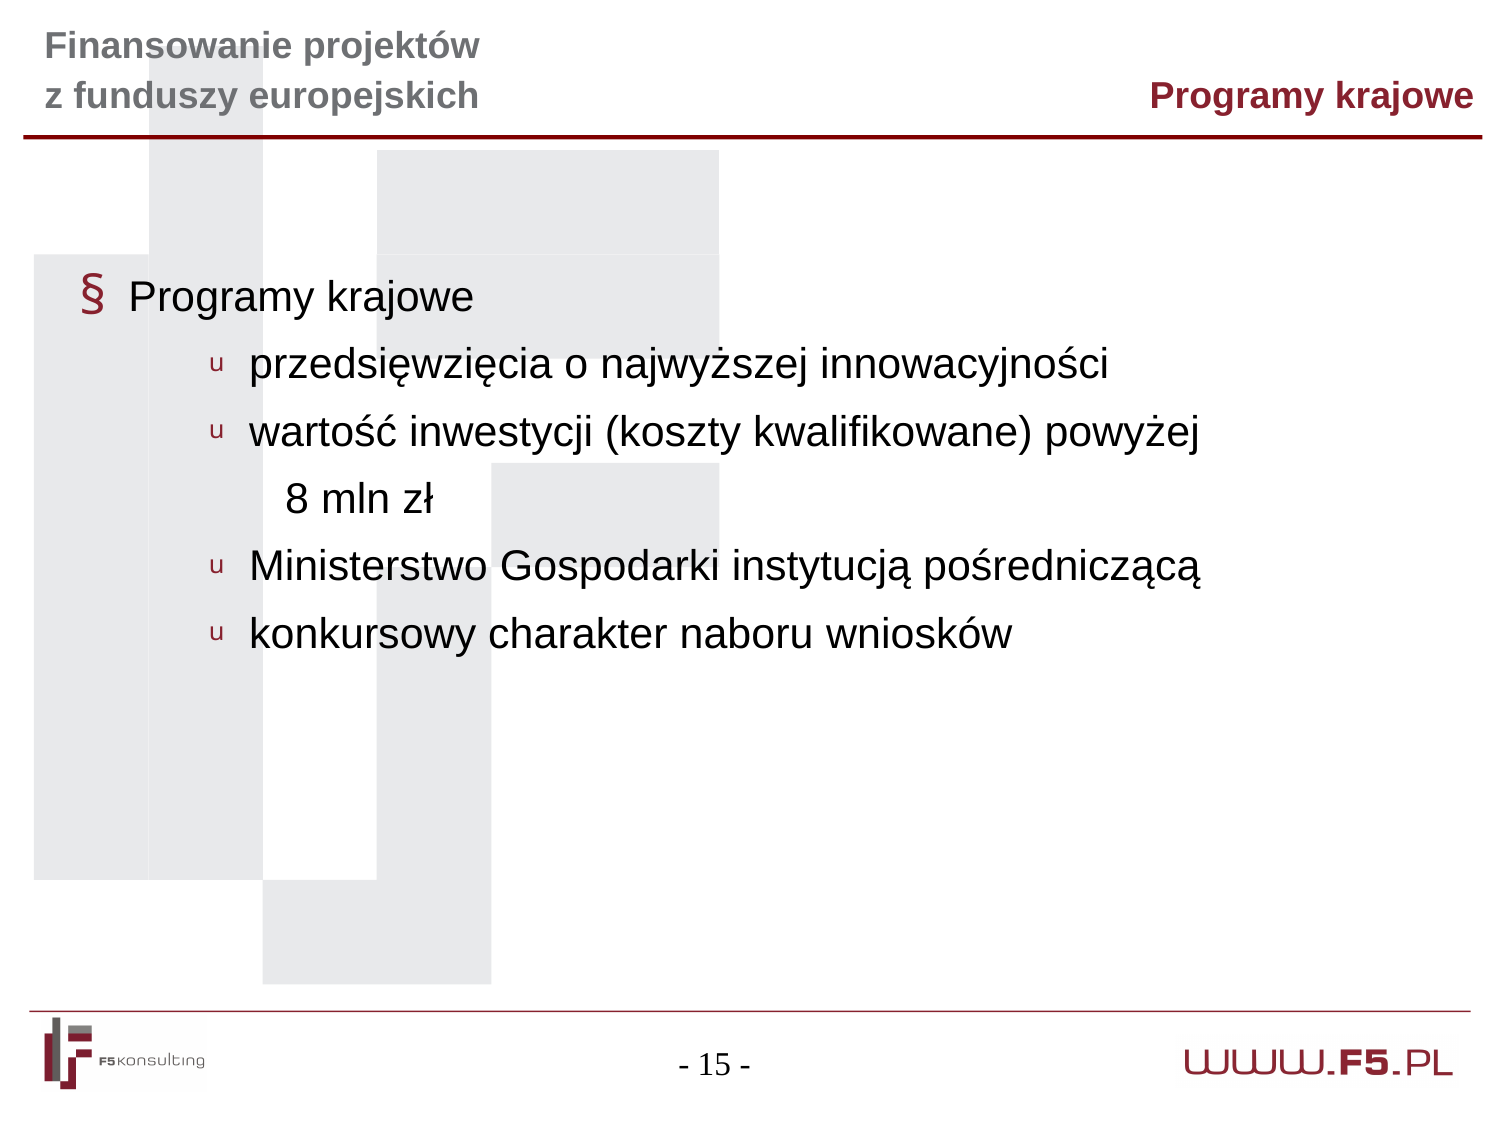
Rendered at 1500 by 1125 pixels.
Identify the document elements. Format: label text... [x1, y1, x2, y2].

text_box - - [655, 1034, 774, 1091]
list Programy krajowe przedsięwzięcia o najwyższej innowacyjności wartość inwestycji (koszty kwalifikowane) powyżej 8 mln zł Ministerstwo Gospodarki instytucją pośredniczącą konkursowy charakter naboru wniosków [64, 255, 1436, 669]
title Finansowanie projektów z funduszy europejskich Programy krajowe [29, 0, 1500, 138]
